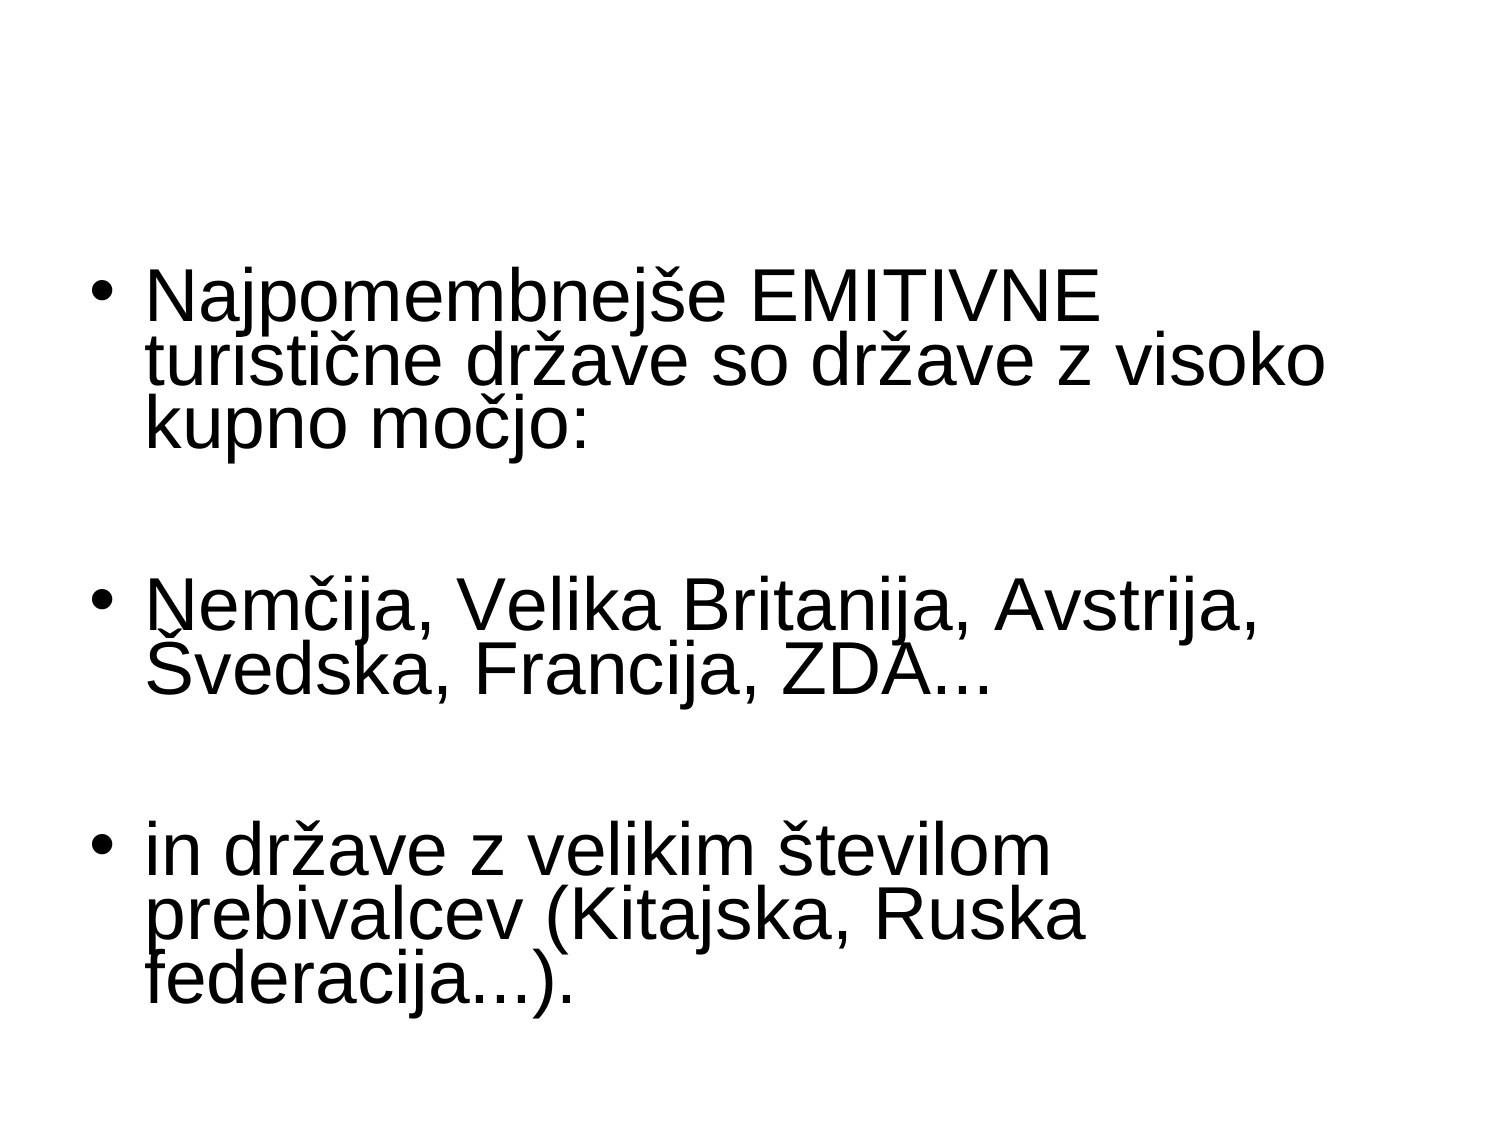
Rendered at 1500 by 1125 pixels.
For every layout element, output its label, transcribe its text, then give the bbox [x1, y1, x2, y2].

list Najpomembnejše EMITIVNE turistične države so države z visoko kupno močjo: Nemčija, Velika Britanija, Avstrija, Švedska, Francija, ZDA... in države z velikim številom prebivalcev (Kitajska, Ruska federacija...). [75, 262, 1424, 1024]
